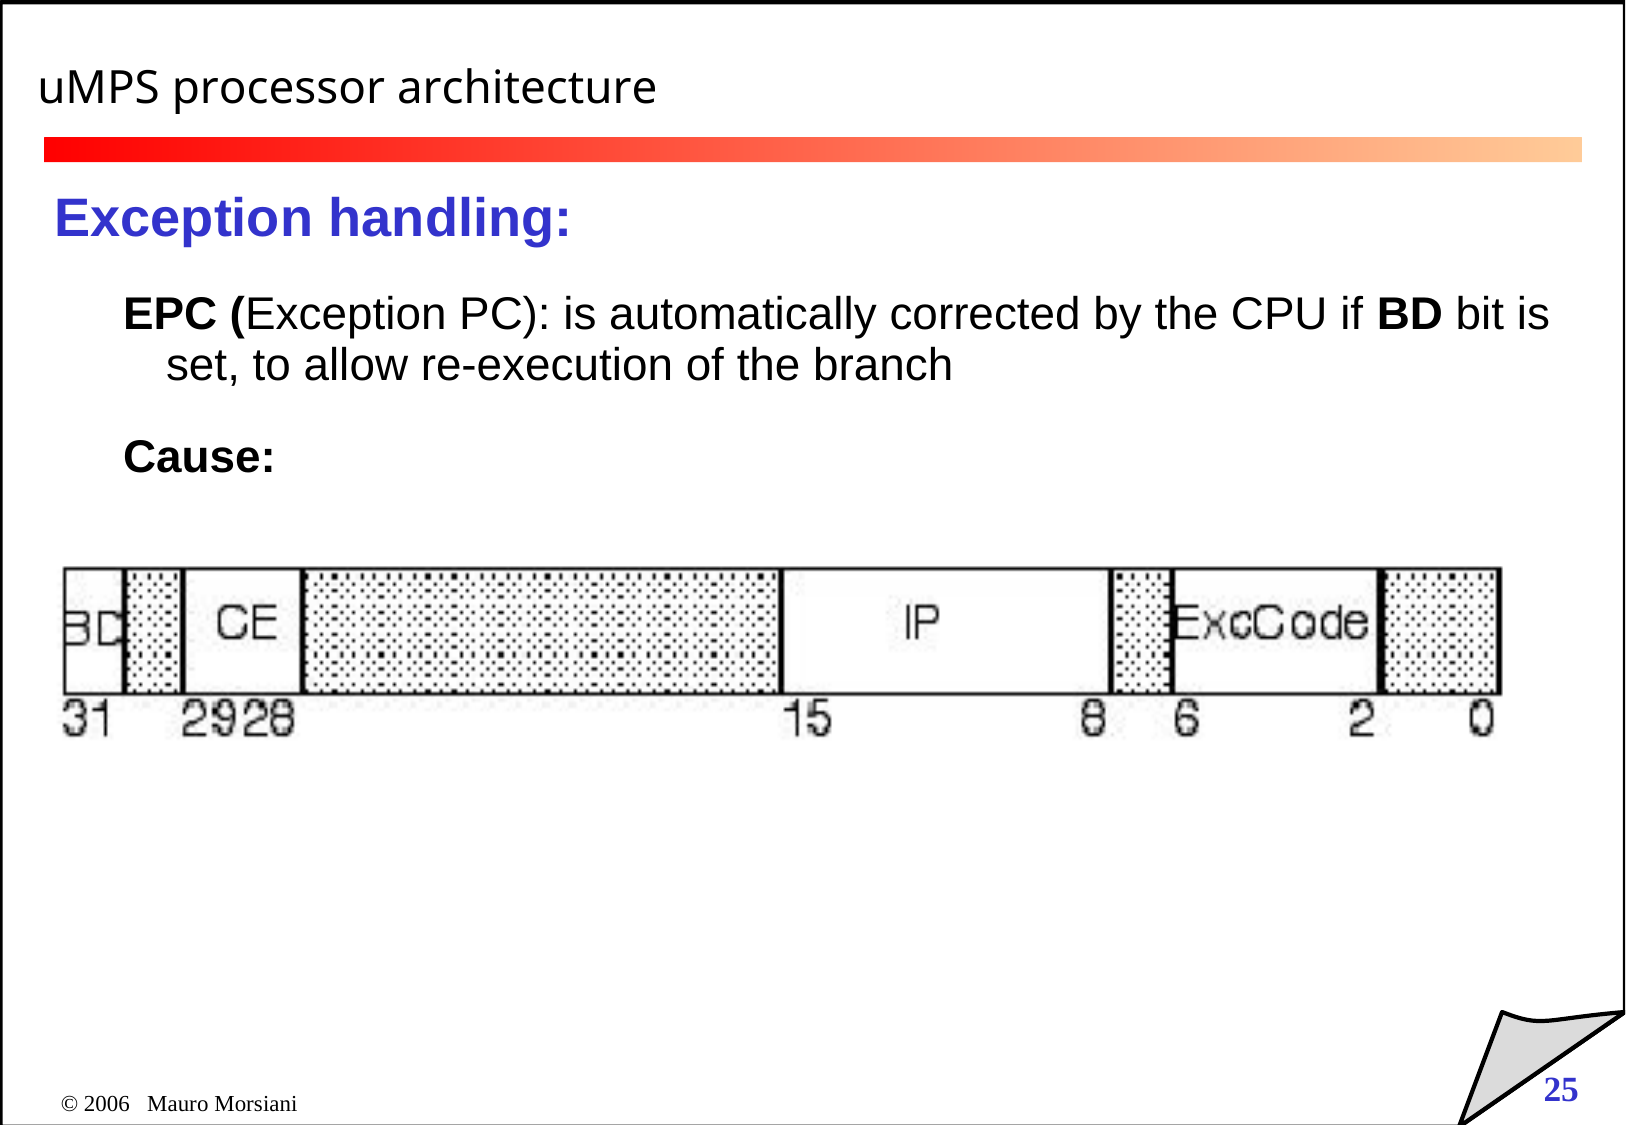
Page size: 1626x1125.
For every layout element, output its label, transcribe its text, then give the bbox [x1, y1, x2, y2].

picture [35, 540, 1573, 778]
title uMPS processor architecture [37, 44, 1587, 130]
list Exception handling: EPC (Exception PC): is automatically corrected by the CPU if BD bit is set, to allow re-execution of the branch Cause: [54, 187, 1557, 595]
